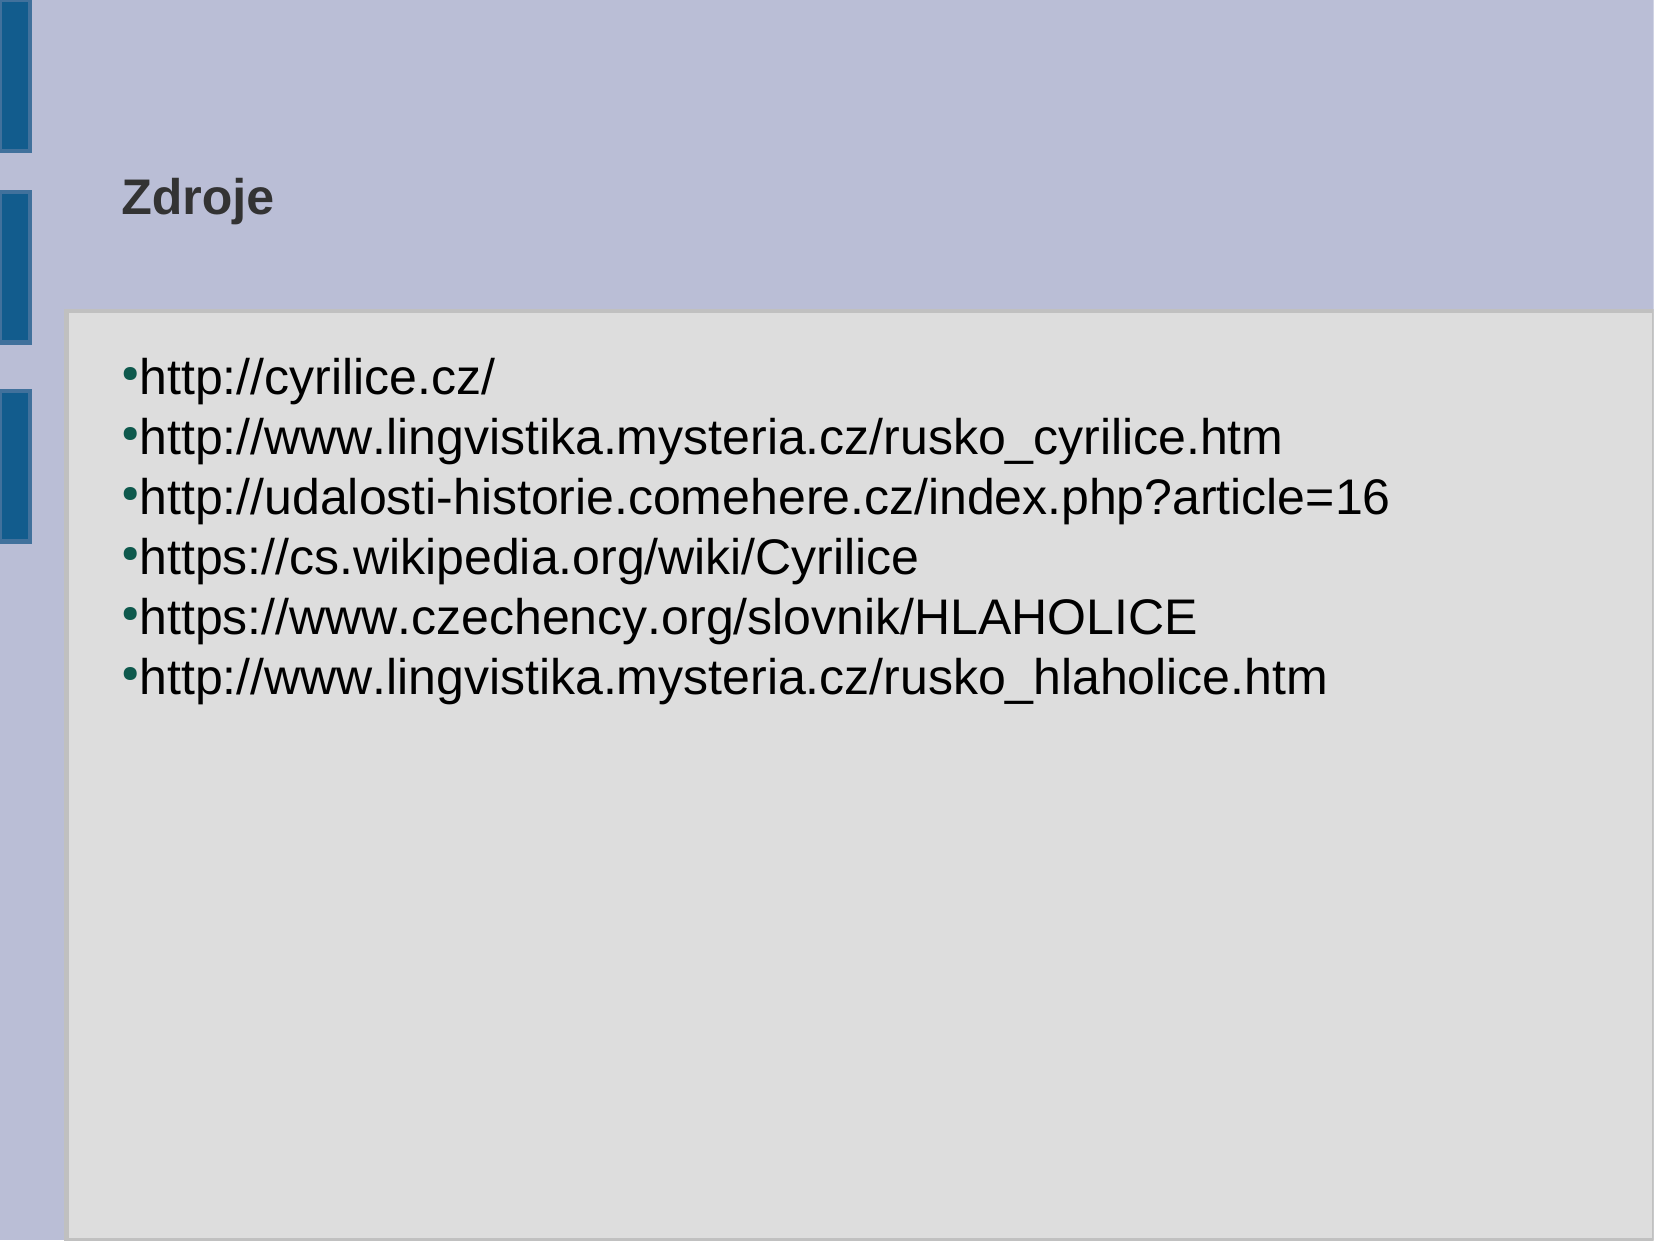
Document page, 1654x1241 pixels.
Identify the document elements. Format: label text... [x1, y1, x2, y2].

list http://cyrilice.cz/ http://www.lingvistika.mysteria.cz/rusko_cyrilice.htm http://udalosti-historie.comehere.cz/index.php?article=16 https://cs.wikipedia.org/wiki/Cyrilice https://www.czechency.org/slovnik/HLAHOLICE http://www.lingvistika.mysteria.cz/rusko_hlaholice.htm [121, 344, 1534, 1127]
title Zdroje [121, 91, 1534, 299]
